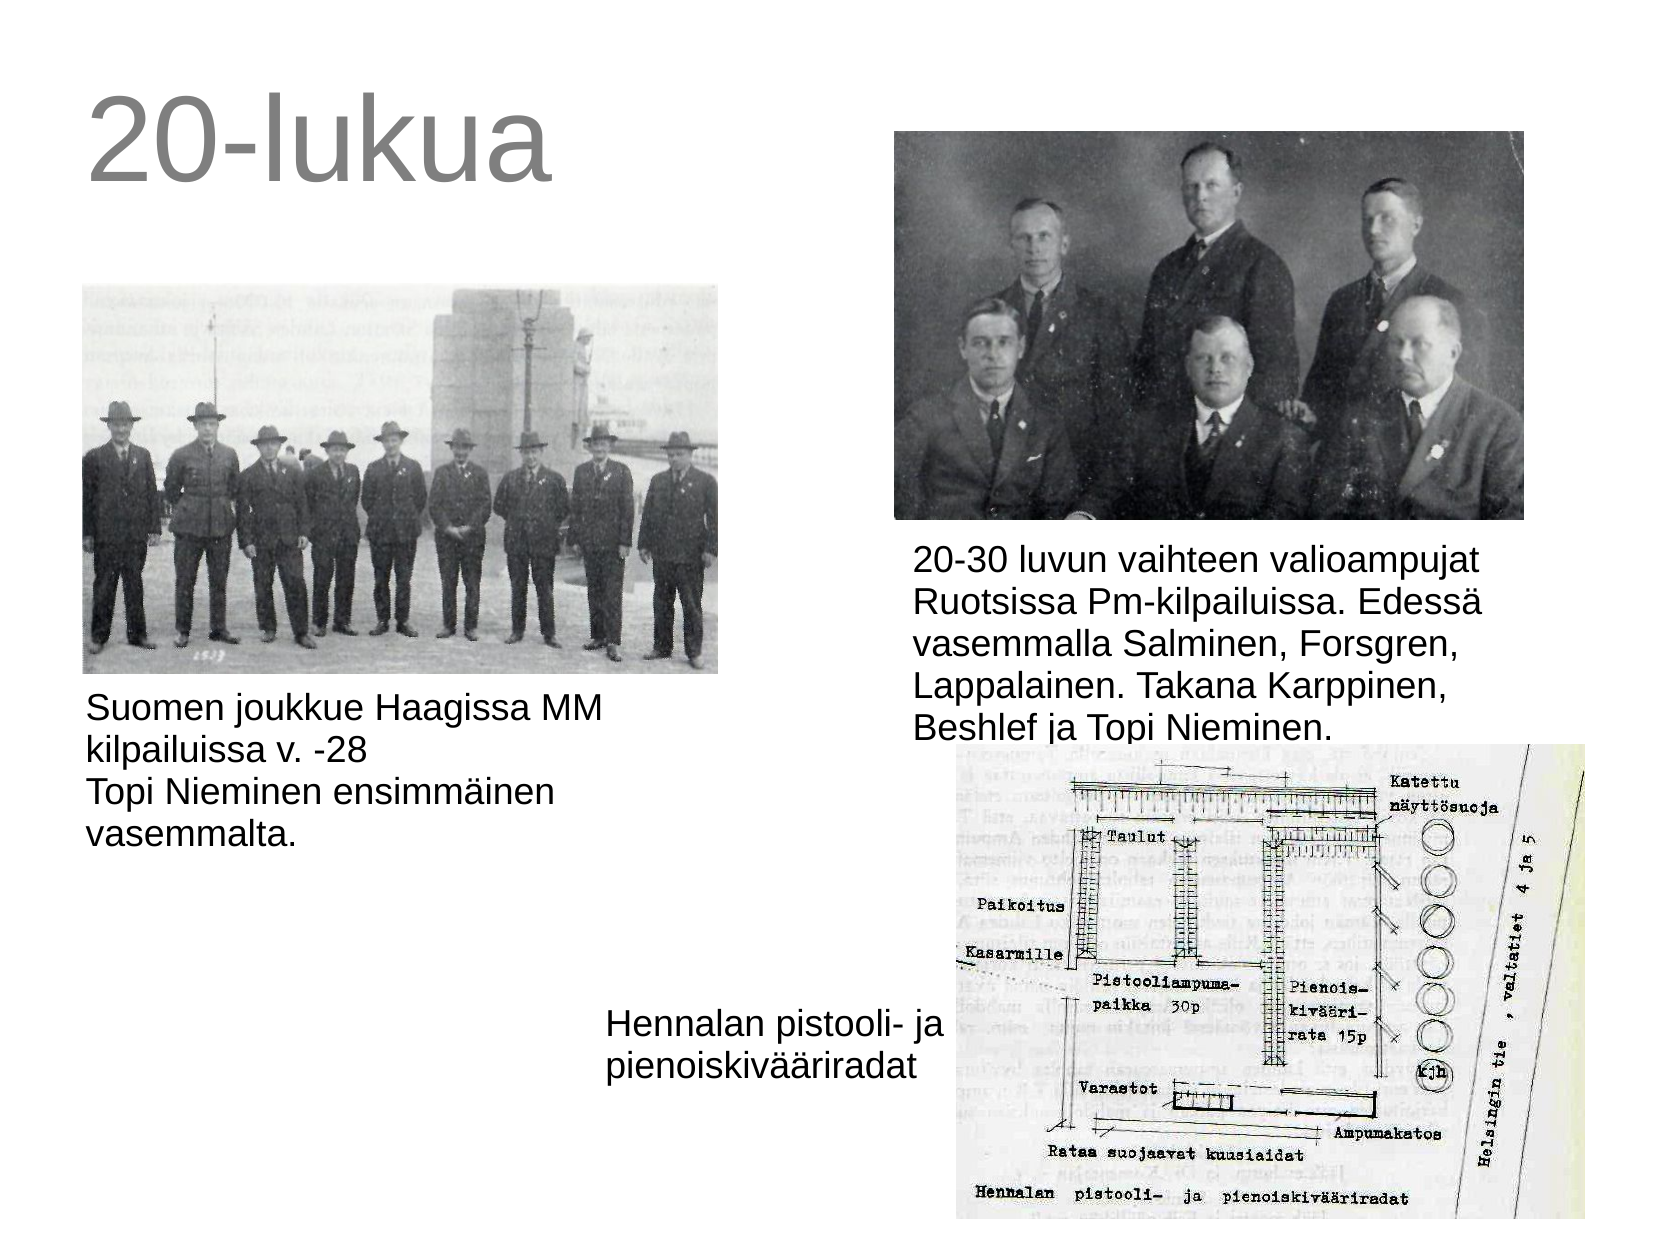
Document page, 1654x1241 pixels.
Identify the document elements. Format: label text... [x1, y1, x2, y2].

text_box 20-30 luvun vaihteen valioampujat Ruotsissa Pm-kilpailuissa. Edessä vasemmalla Salminen, Forsgren, Lappalainen. Takana Karppinen, Beshlef ja Topi Nieminen. [897, 531, 1524, 757]
text_box Hennalan pistooli- ja pienoiskivääriradat [590, 995, 993, 1108]
picture [894, 131, 1524, 520]
title 20-lukua [0, 35, 650, 243]
text_box Suomen joukkue Haagissa MM kilpailuissa v. -28 Topi Nieminen ensimmäinen vasemmalta. [70, 679, 709, 863]
picture [956, 744, 1585, 1219]
picture [82, 283, 718, 674]
